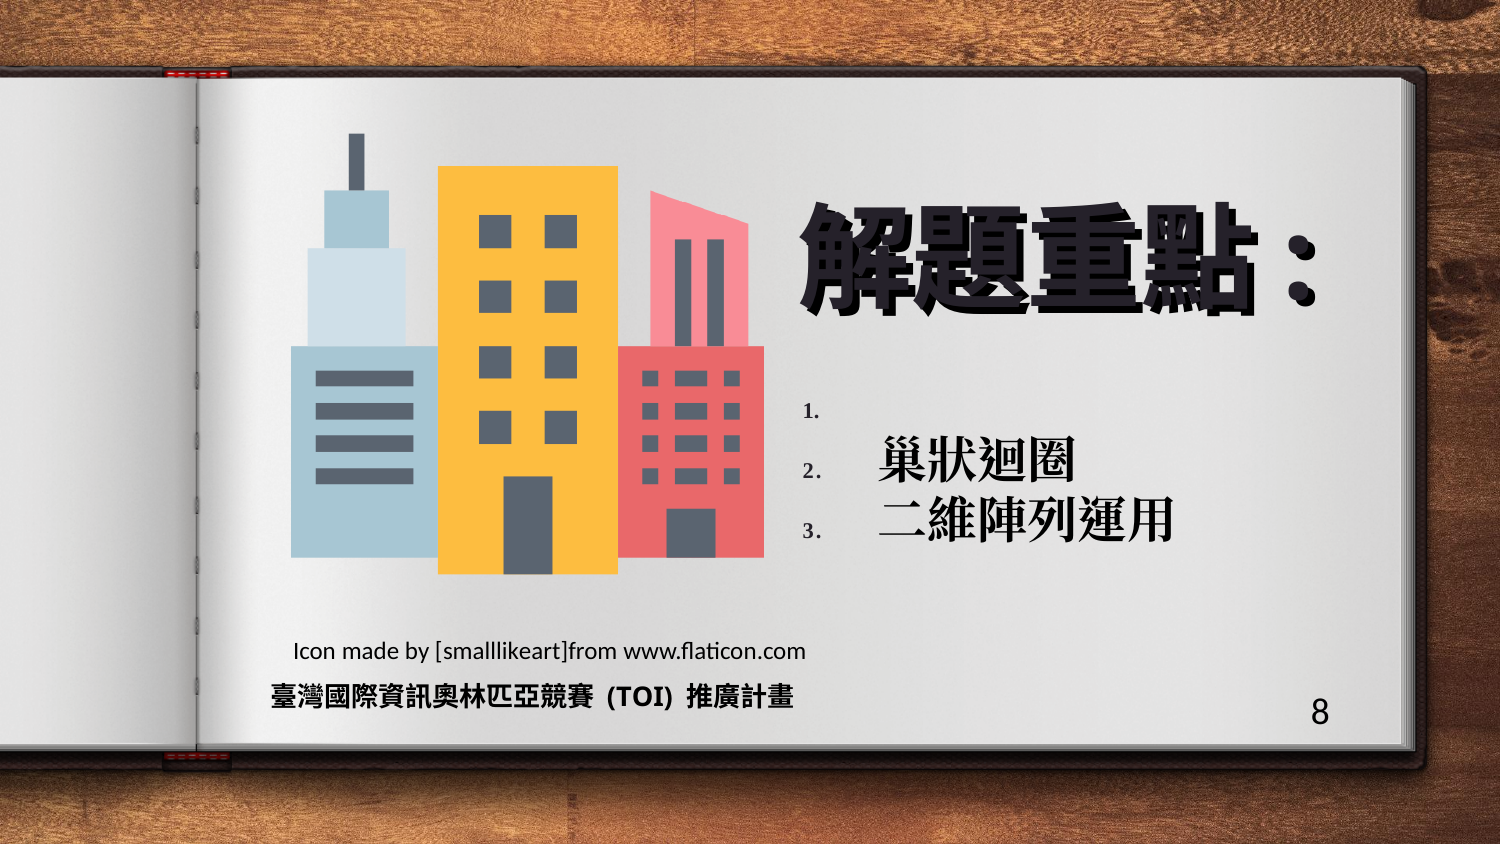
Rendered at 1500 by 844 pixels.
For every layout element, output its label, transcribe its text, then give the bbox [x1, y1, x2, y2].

text_box [1295, 672, 1386, 737]
title 解題重點: [782, 146, 1313, 338]
text_box Icon made by [smalllikeart]from www.flaticon.com [278, 627, 867, 672]
subtitle 巢狀迴圈 二維陣列運用 [787, 353, 1341, 627]
picture [291, 117, 764, 590]
